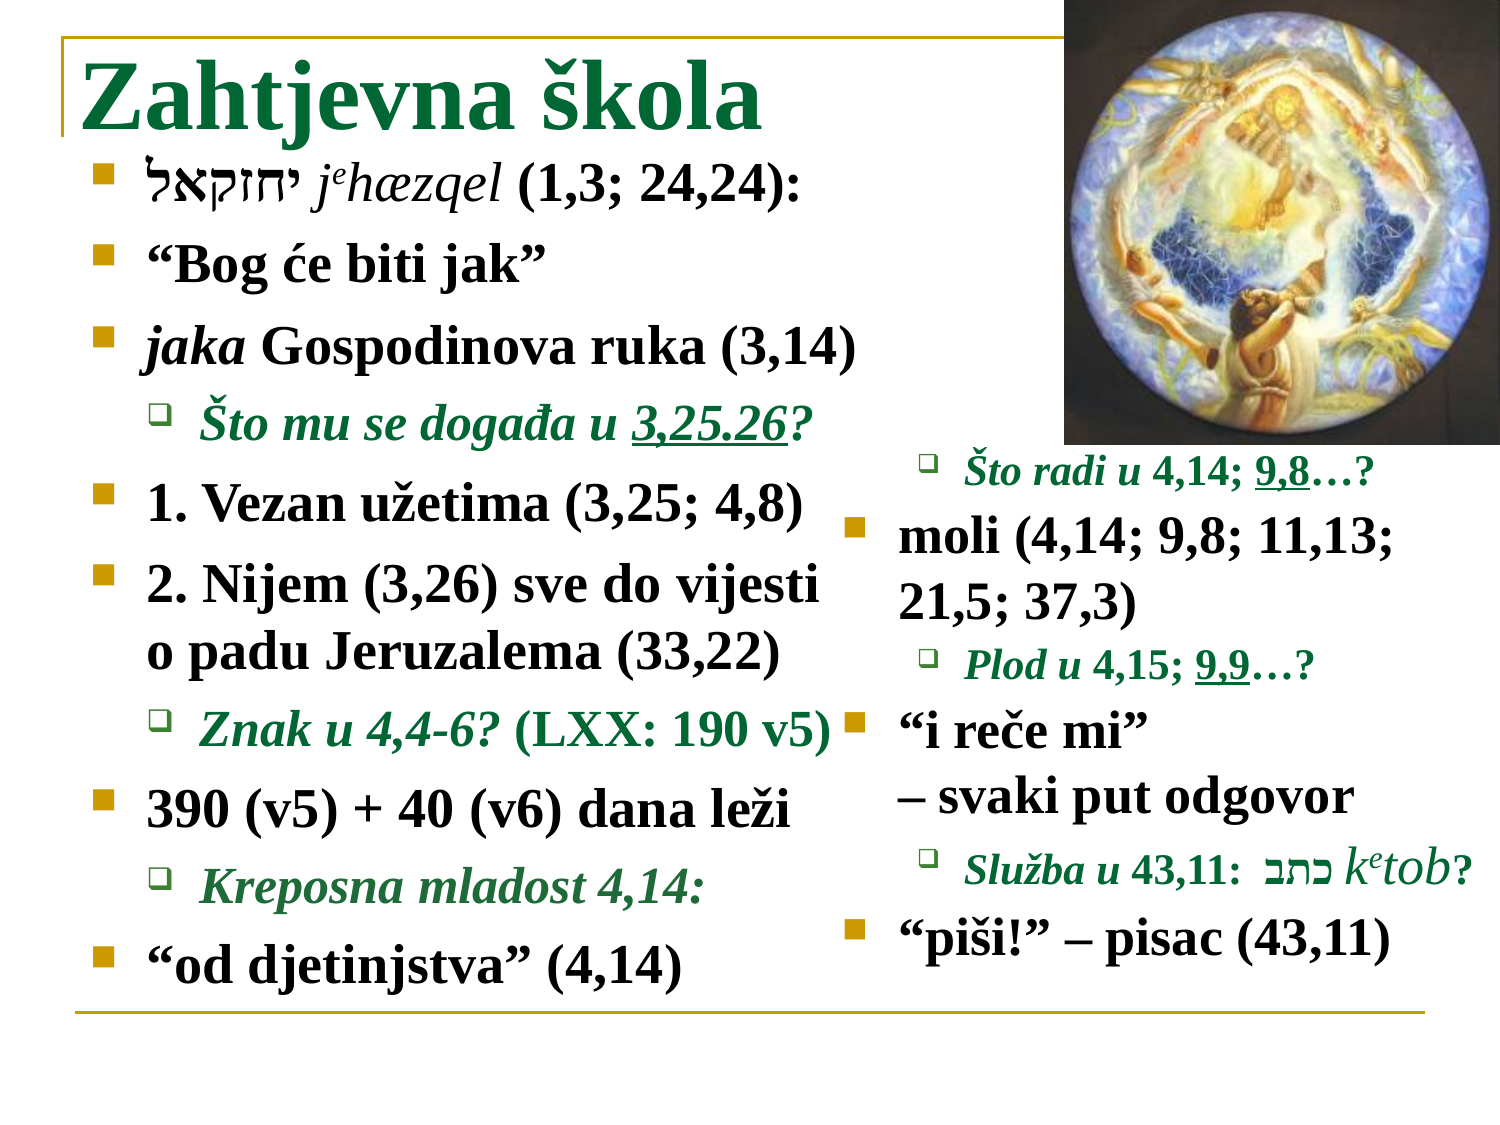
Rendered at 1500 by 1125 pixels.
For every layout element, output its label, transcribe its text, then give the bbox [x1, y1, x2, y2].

title Zahtjevna škola [63, 21, 1064, 209]
picture [1064, 0, 1500, 445]
list יחזקאל jehæzqel (1,3; 24,24): “Bog će biti jak” jaka Gospodinova ruka (3,14) Što mu se događa u 3,25.26? 1. Vezan užetima (3,25; 4,8) 2. Nijem (3,26) sve do vijesti o padu Jeruzalema (33,22) Znak u 4,4-6? (LXX: 190 v5) 390 (v5) + 40 (v6) dana leži Kreposna mladost 4,14: “od djetinjstva” (4,14) [74, 137, 1065, 1014]
list Što radi u 4,14; 9,8…? moli (4,14; 9,8; 11,13; 21,5; 37,3) Plod u 4,15; 9,9…? “i reče mi” – svaki put odgovor Služba u 43,11: כתב ketob? “piši!” – pisac (43,11) [826, 433, 1500, 1006]
